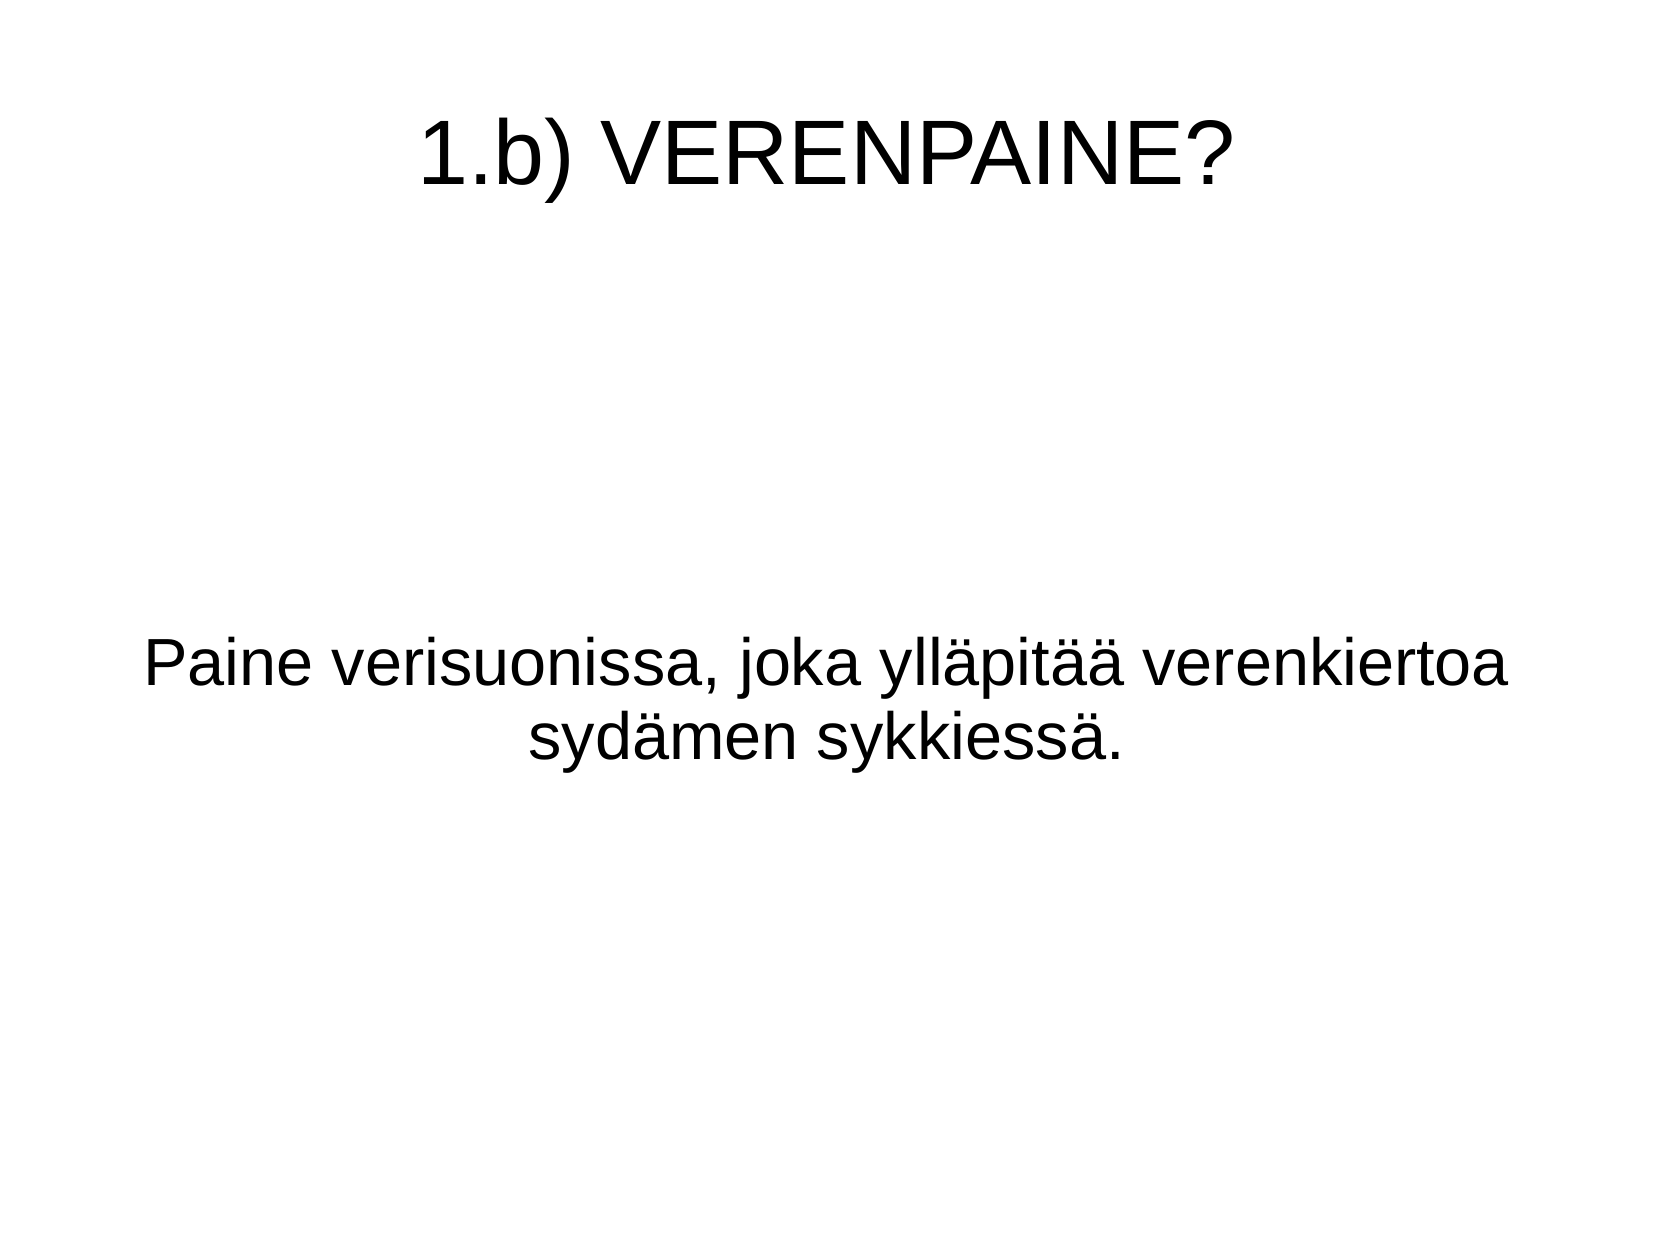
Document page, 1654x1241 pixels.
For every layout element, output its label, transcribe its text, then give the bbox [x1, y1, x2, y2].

subtitle Paine verisuonissa, joka ylläpitää verenkiertoa sydämen sykkiessä. [82, 290, 1571, 1109]
title 1.b) VERENPAINE? [82, 49, 1571, 257]
